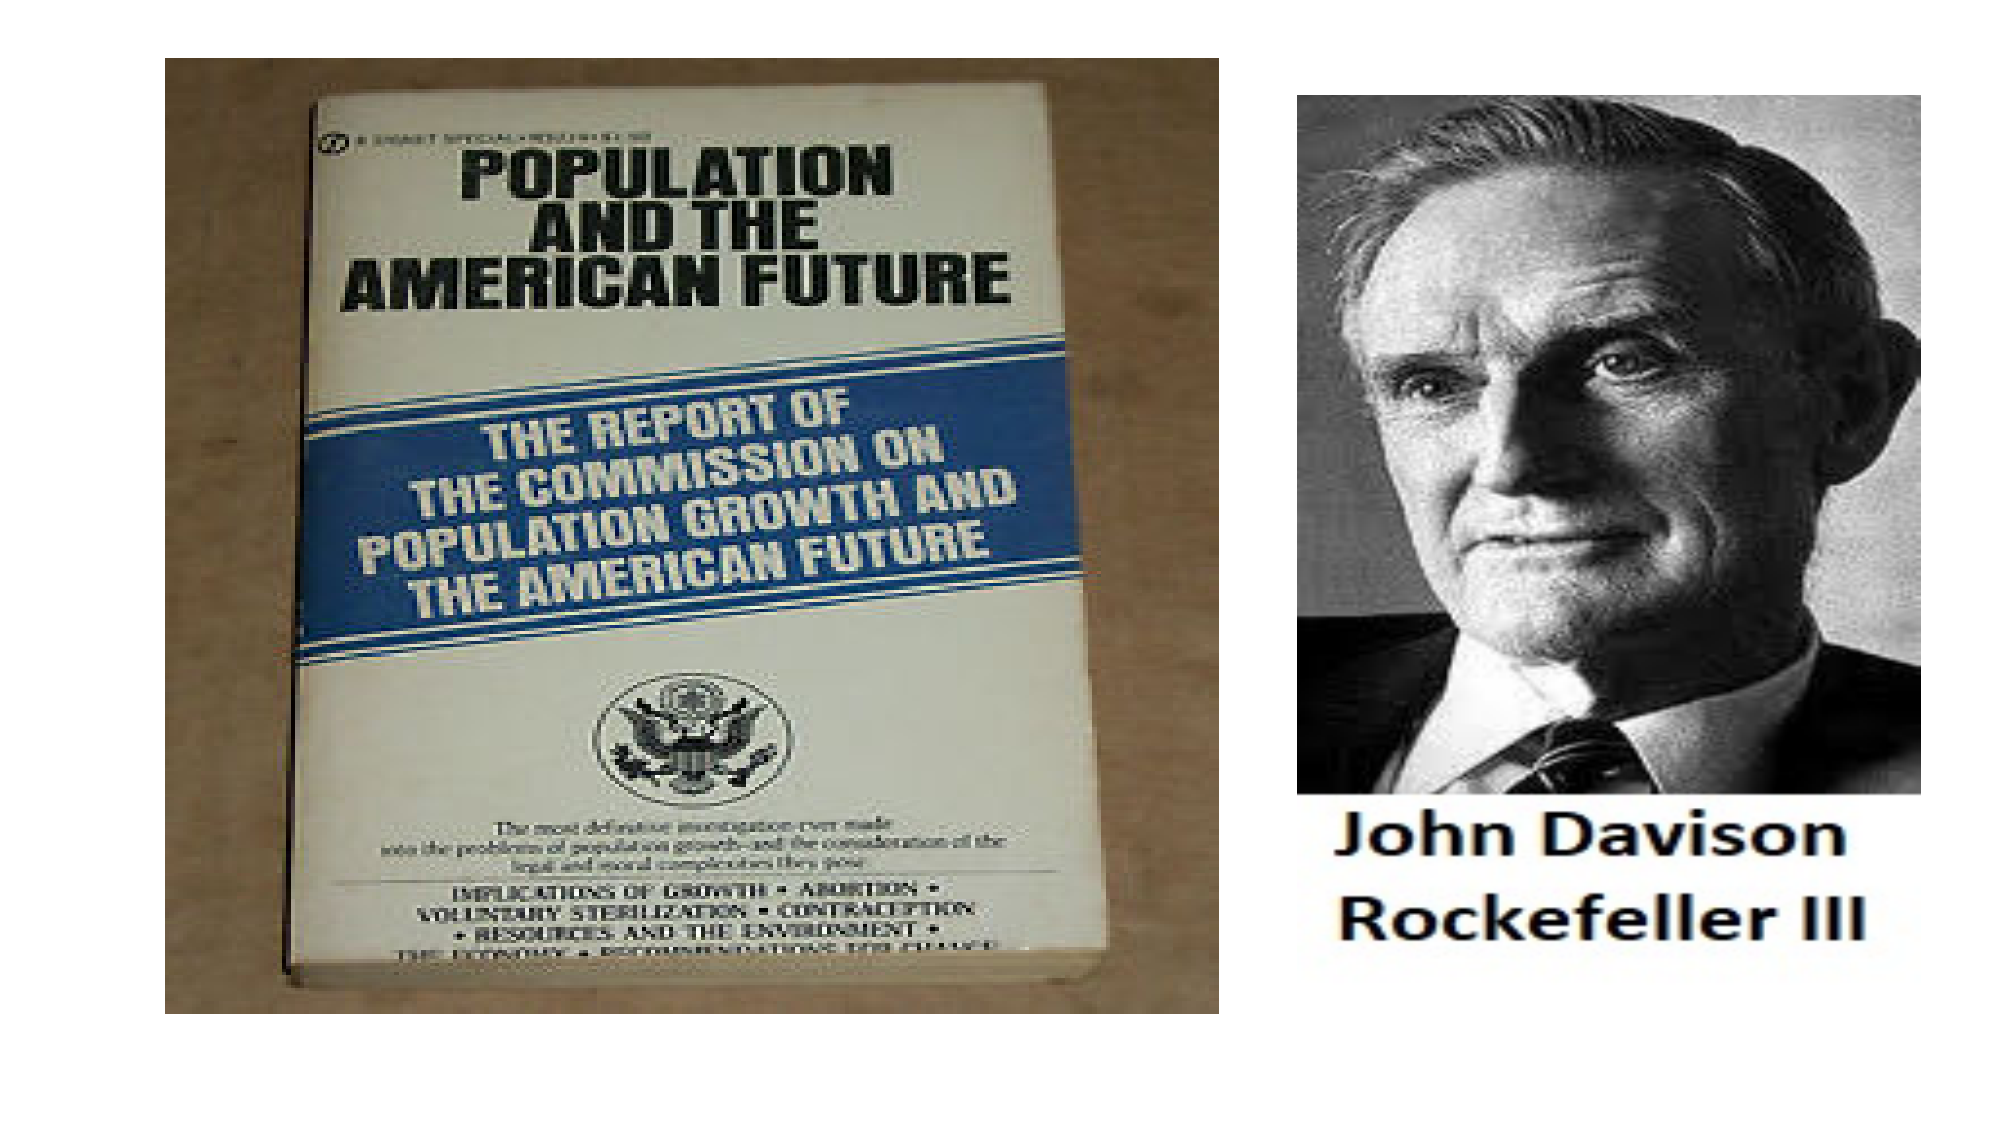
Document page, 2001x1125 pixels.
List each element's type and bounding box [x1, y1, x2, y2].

picture [165, 58, 1219, 1014]
picture [1297, 95, 1921, 986]
